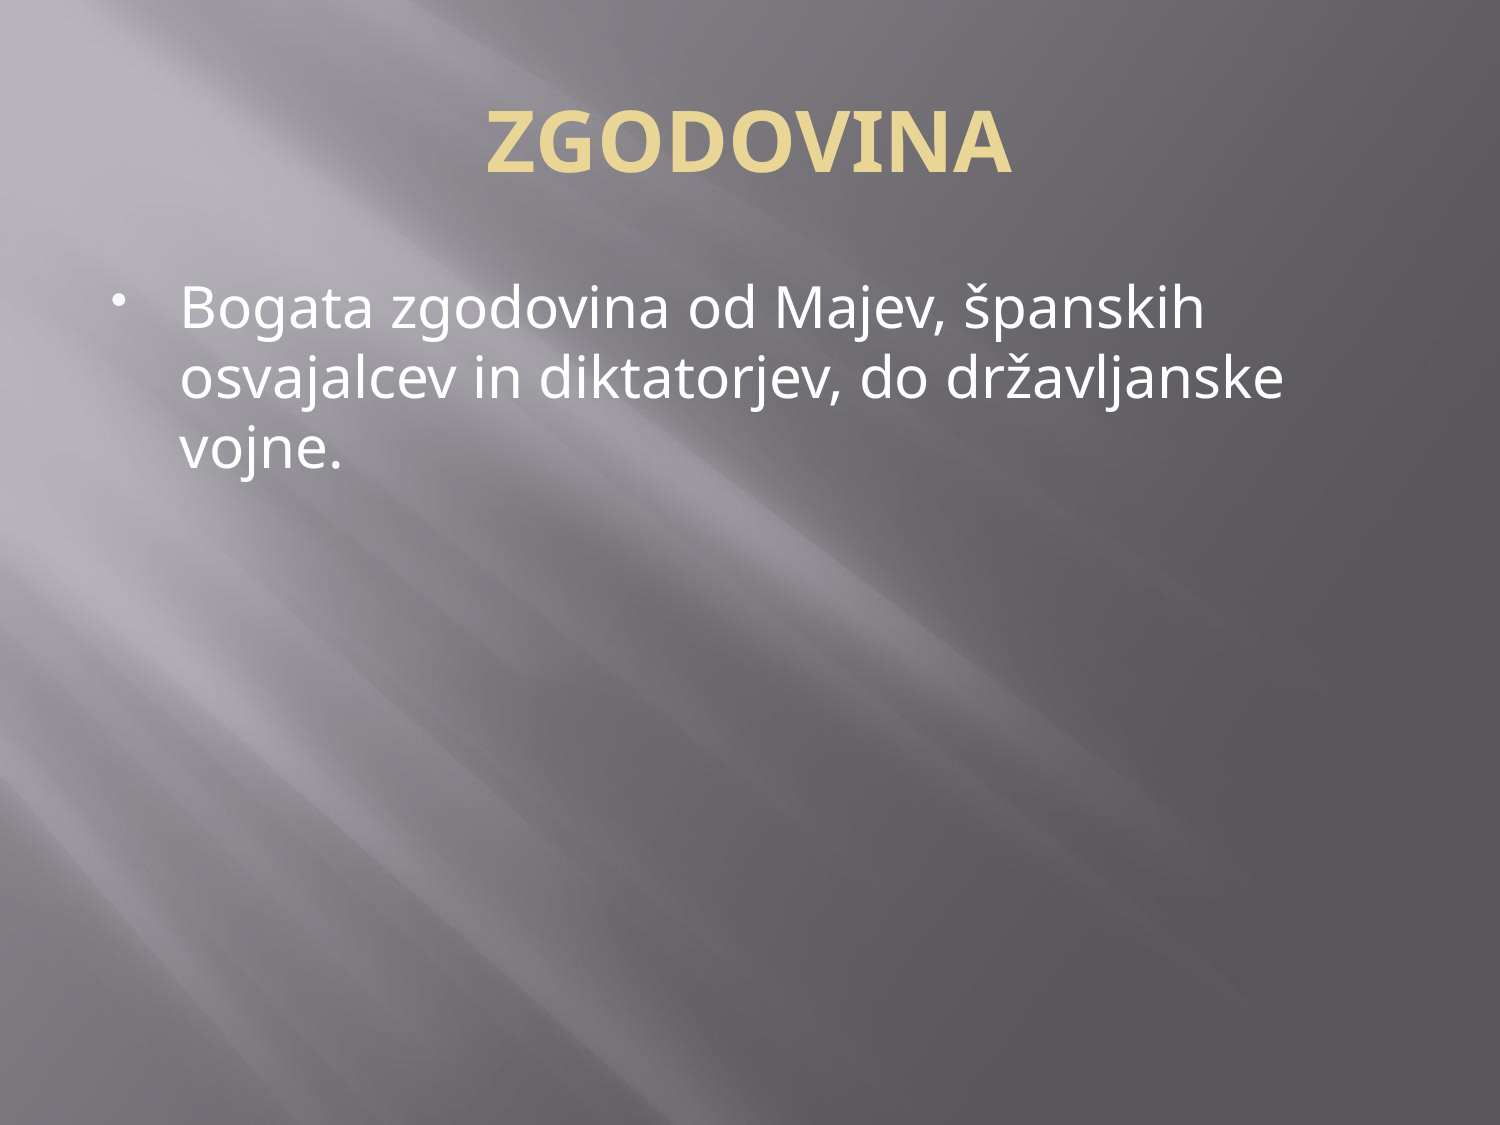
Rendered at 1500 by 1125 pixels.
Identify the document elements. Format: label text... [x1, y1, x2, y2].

list Bogata zgodovina od Majev, španskih osvajalcev in diktatorjev, do državljanske vojne. [75, 262, 1425, 1035]
picture [0, 0, 1500, 1125]
title ZGODOVINA [75, 45, 1425, 233]
